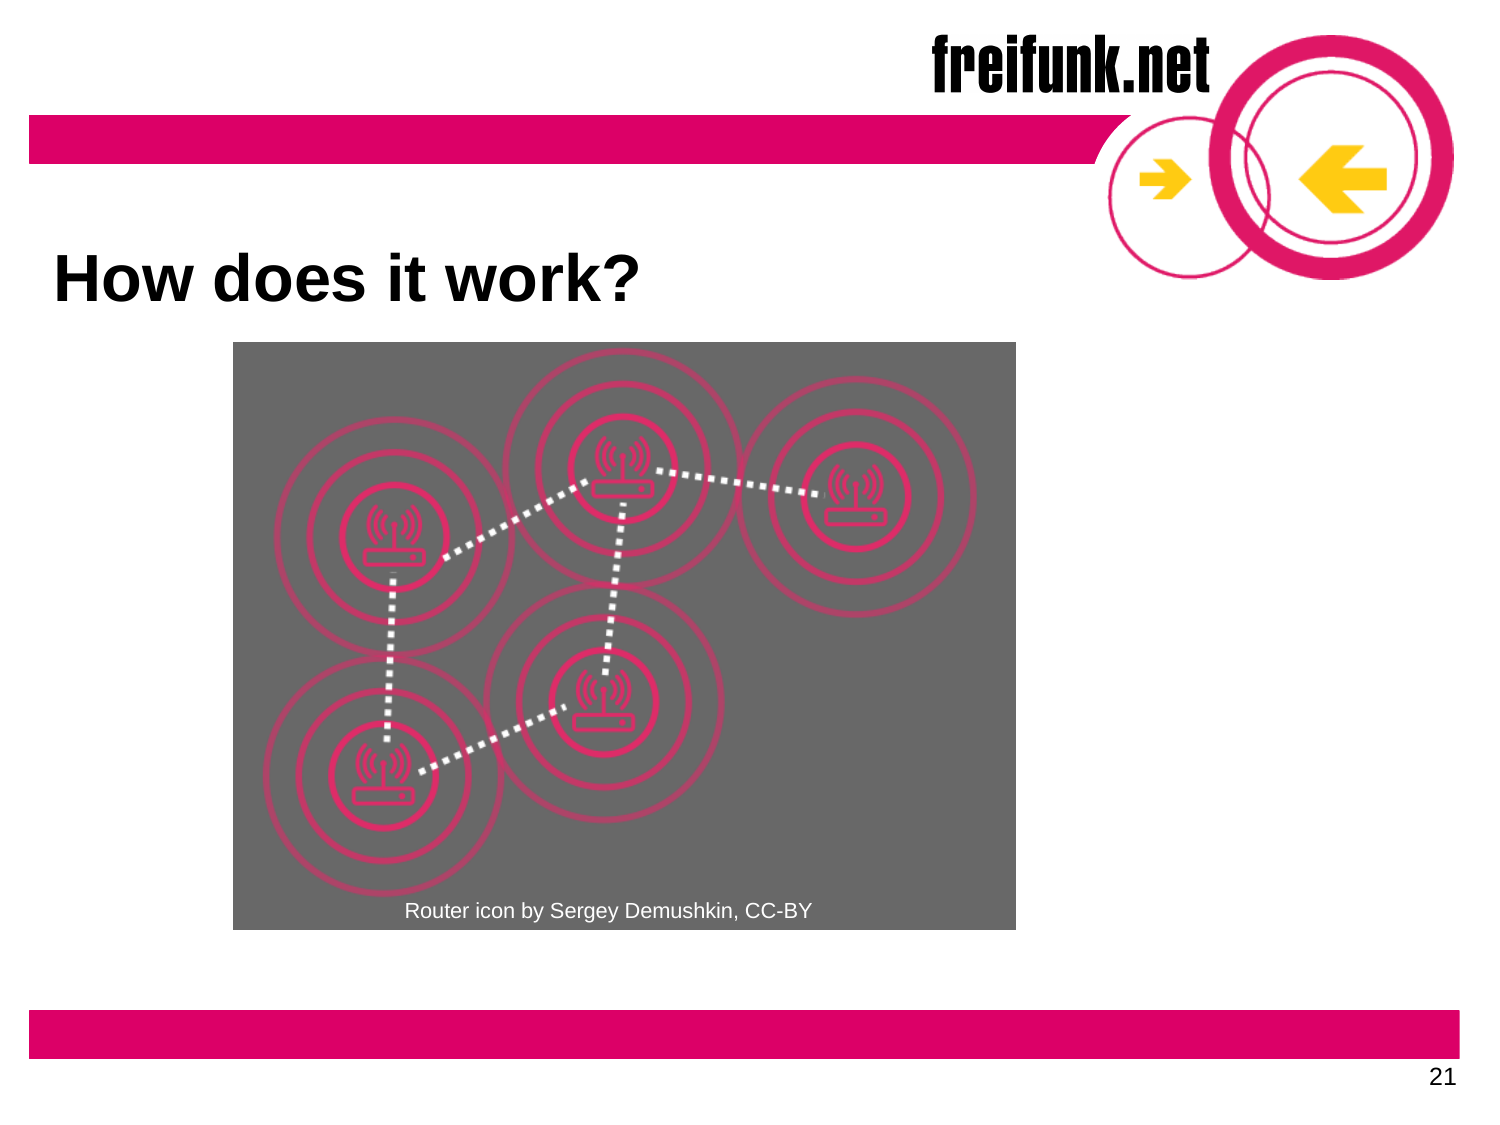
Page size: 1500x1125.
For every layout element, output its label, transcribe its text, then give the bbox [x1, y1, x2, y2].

picture [233, 396, 1016, 930]
picture [932, 34, 1454, 280]
text_box Router icon by Sergey Demushkin, CC-BY [389, 891, 829, 931]
text_box How does it work? [53, 236, 1046, 396]
